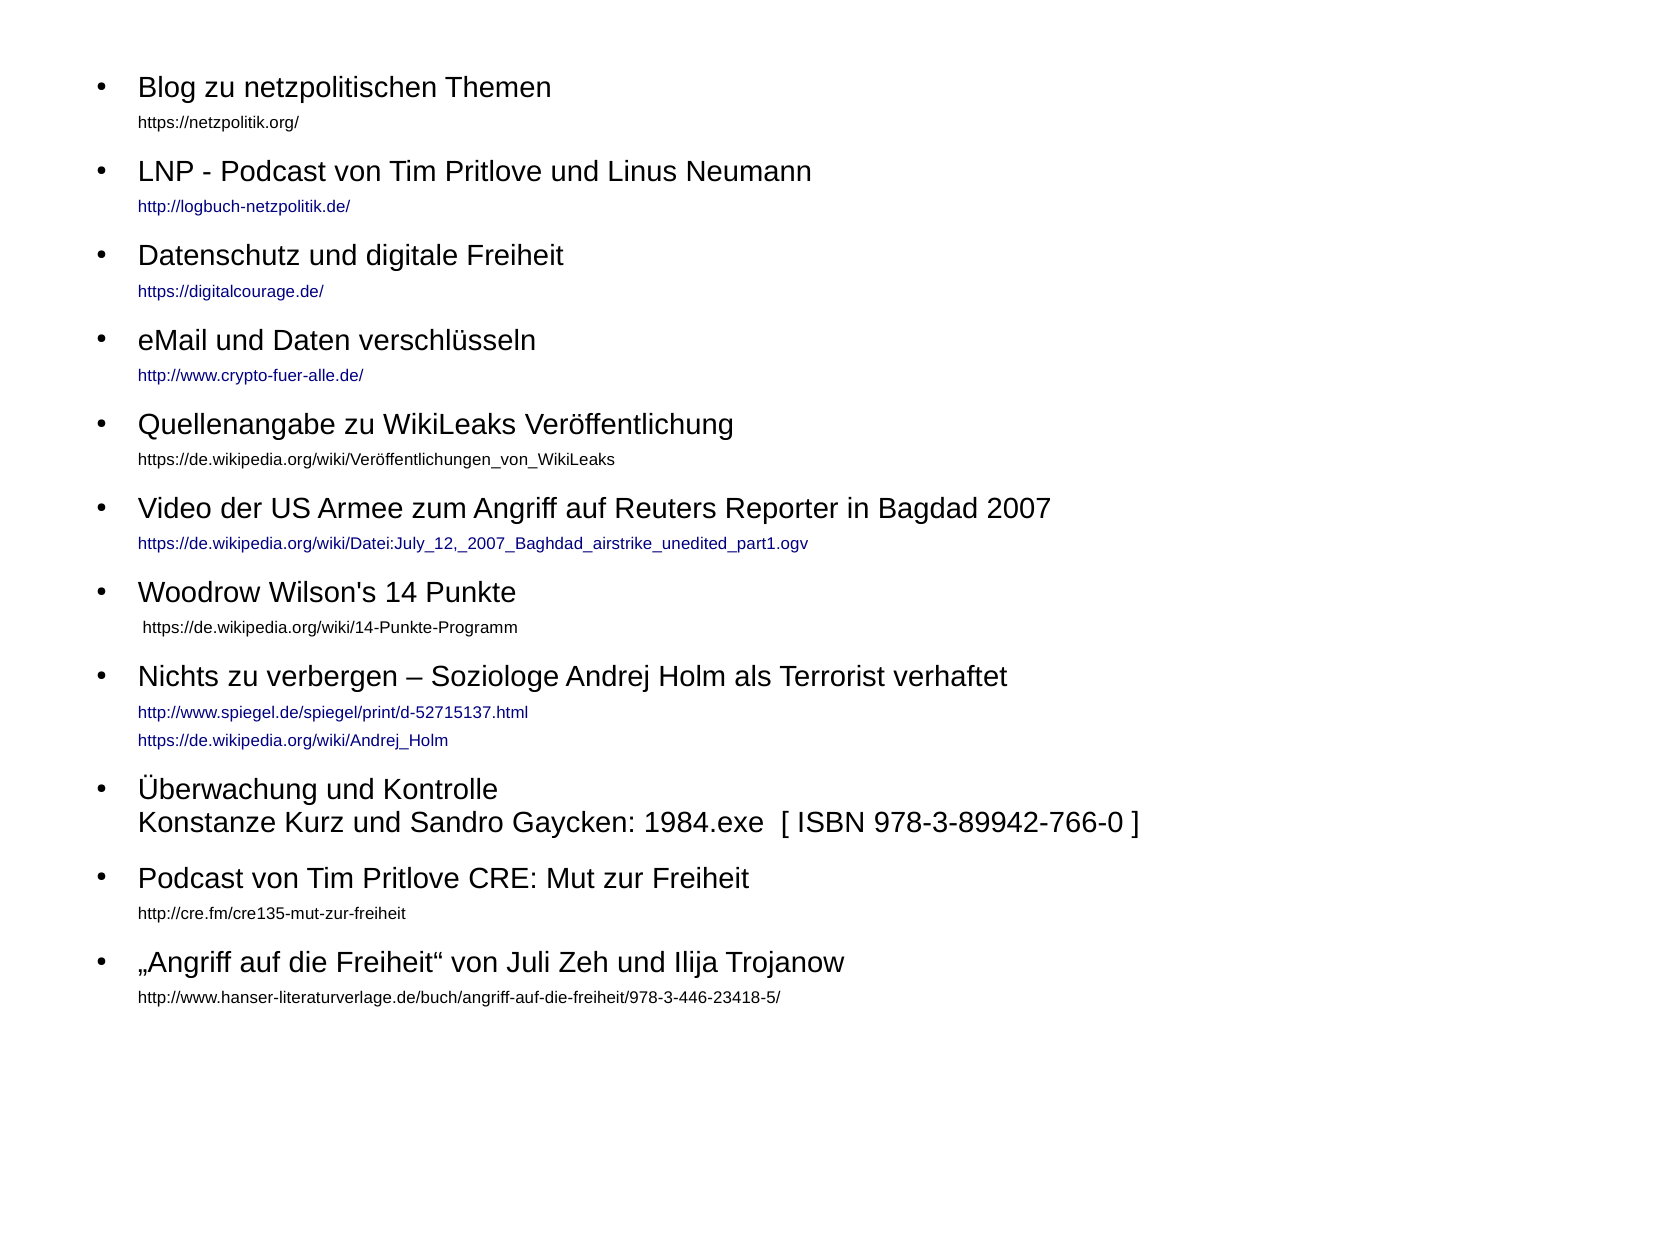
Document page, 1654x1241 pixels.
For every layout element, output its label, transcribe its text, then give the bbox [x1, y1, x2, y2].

list Blog zu netzpolitischen Themen https://netzpolitik.org/ LNP - Podcast von Tim Pritlove und Linus Neumann http://logbuch-netzpolitik.de/ Datenschutz und digitale Freiheit https://digitalcourage.de/ eMail und Daten verschlüsseln http://www.crypto-fuer-alle.de/ Quellenangabe zu WikiLeaks Veröffentlichung https://de.wikipedia.org/wiki/Veröffentlichungen_von_WikiLeaks Video der US Armee zum Angriff auf Reuters Reporter in Bagdad 2007https://de.wikipedia.org/wiki/Datei:July_12,_2007_Baghdad_airstrike_unedited_part1.ogv Woodrow Wilson's 14 Punkte https://de.wikipedia.org/wiki/14-Punkte-Programm Nichts zu verbergen – Soziologe Andrej Holm als Terrorist verhaftet http://www.spiegel.de/spiegel/print/d-52715137.html https://de.wikipedia.org/wiki/Andrej_Holm Überwachung und Kontrolle Konstanze Kurz und Sandro Gaycken: 1984.exe [ ISBN 978-3-89942-766-0 ] Podcast von Tim Pritlove CRE: Mut zur Freiheit http://cre.fm/cre135-mut-zur-freiheit „Angriff auf die Freiheit“ von Juli Zeh und Ilija Trojanow http://www.hanser-literaturverlage.de/buch/angriff-auf-die-freiheit/978-3-446-23418-5/ [82, 70, 1571, 1010]
